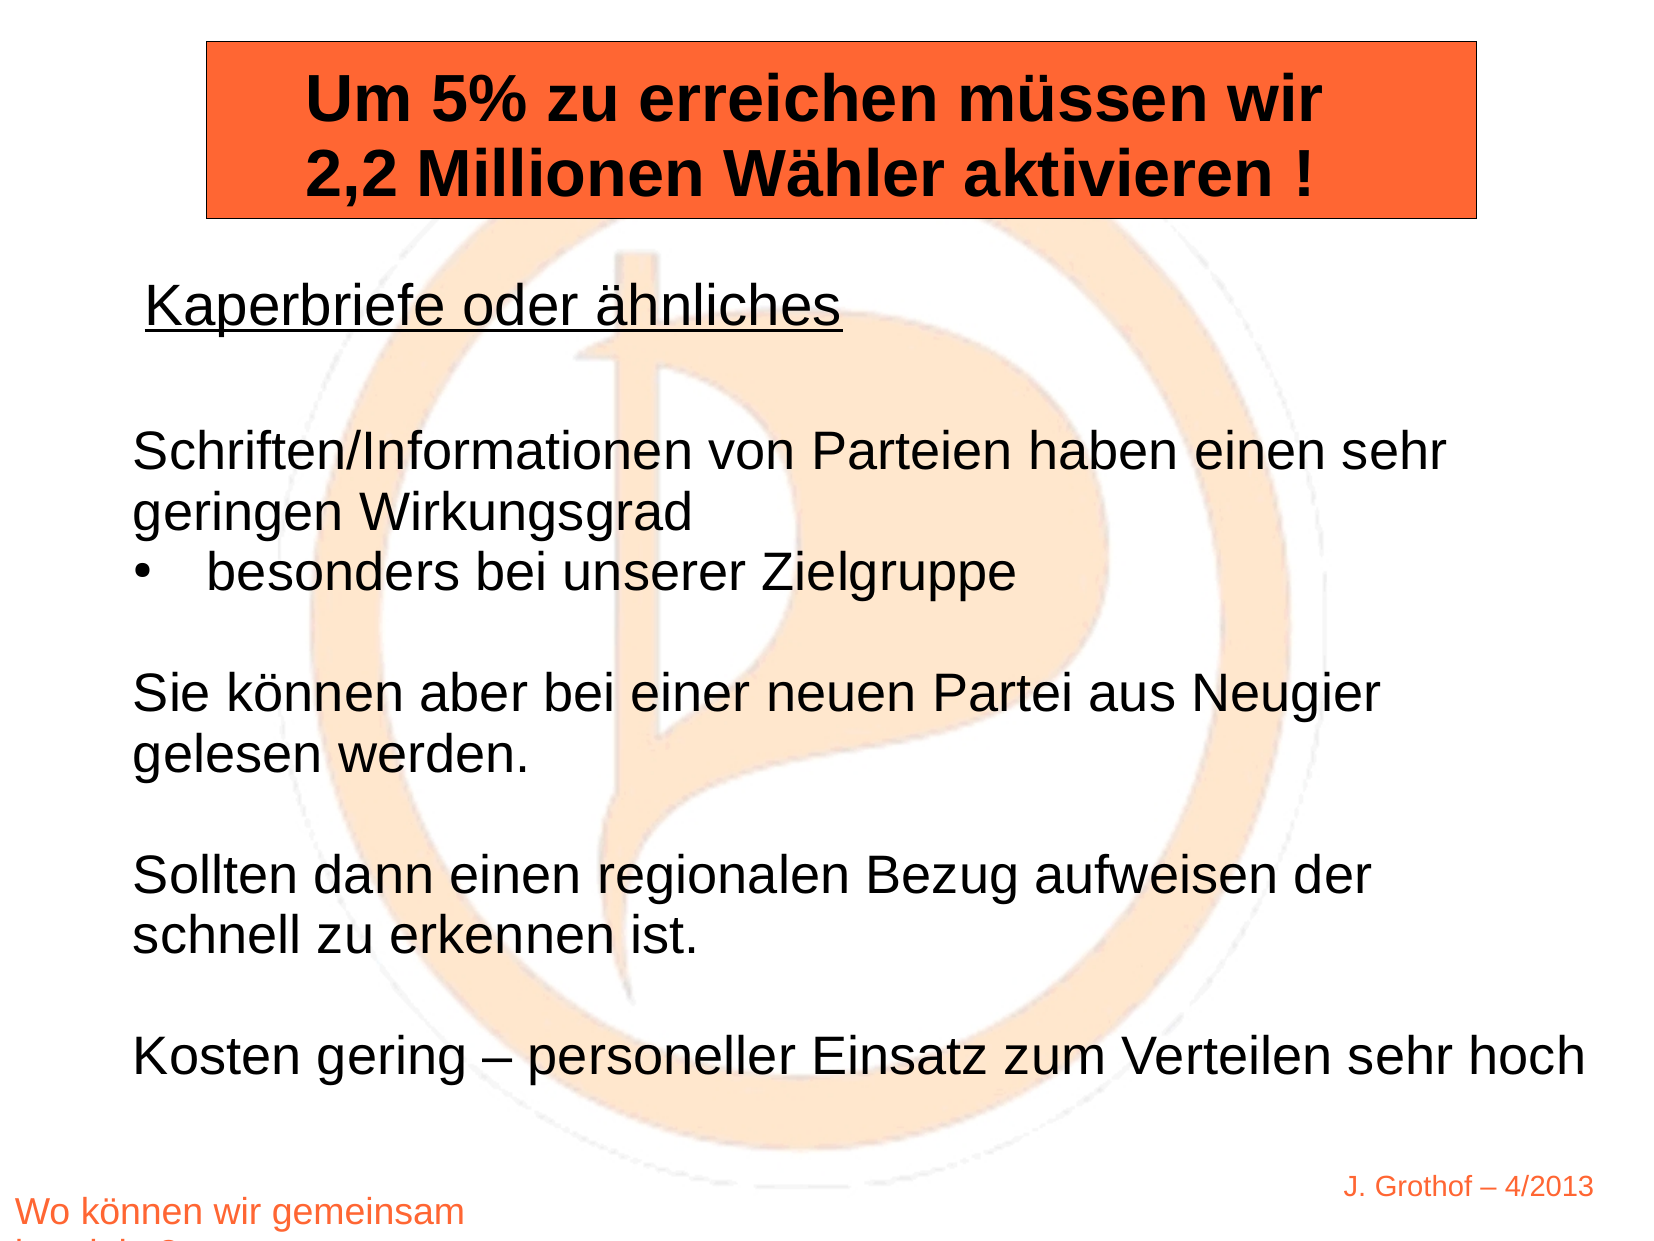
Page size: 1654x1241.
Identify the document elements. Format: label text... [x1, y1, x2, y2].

text_box Wo können wir gemeinsam handeln ? [0, 1183, 654, 1241]
text_box Kaperbriefe oder ähnliches [129, 265, 859, 355]
text_box Schriften/Informationen von Parteien haben einen sehr geringen Wirkungsgrad besonders bei unserer Zielgruppe Sie können aber bei einer neuen Partei aus Neugier gelesen werden. Sollten dann einen regionalen Bezug aufweisen der schnell zu erkennen ist. Kosten gering – personeller Einsatz zum Verteilen sehr hoch [118, 413, 1603, 1201]
picture [0, 0, 1654, 1241]
text_box [206, 41, 1477, 219]
text_box Um 5% zu erreichen müssen wir 2,2 Millionen Wähler aktivieren ! [291, 53, 1359, 219]
